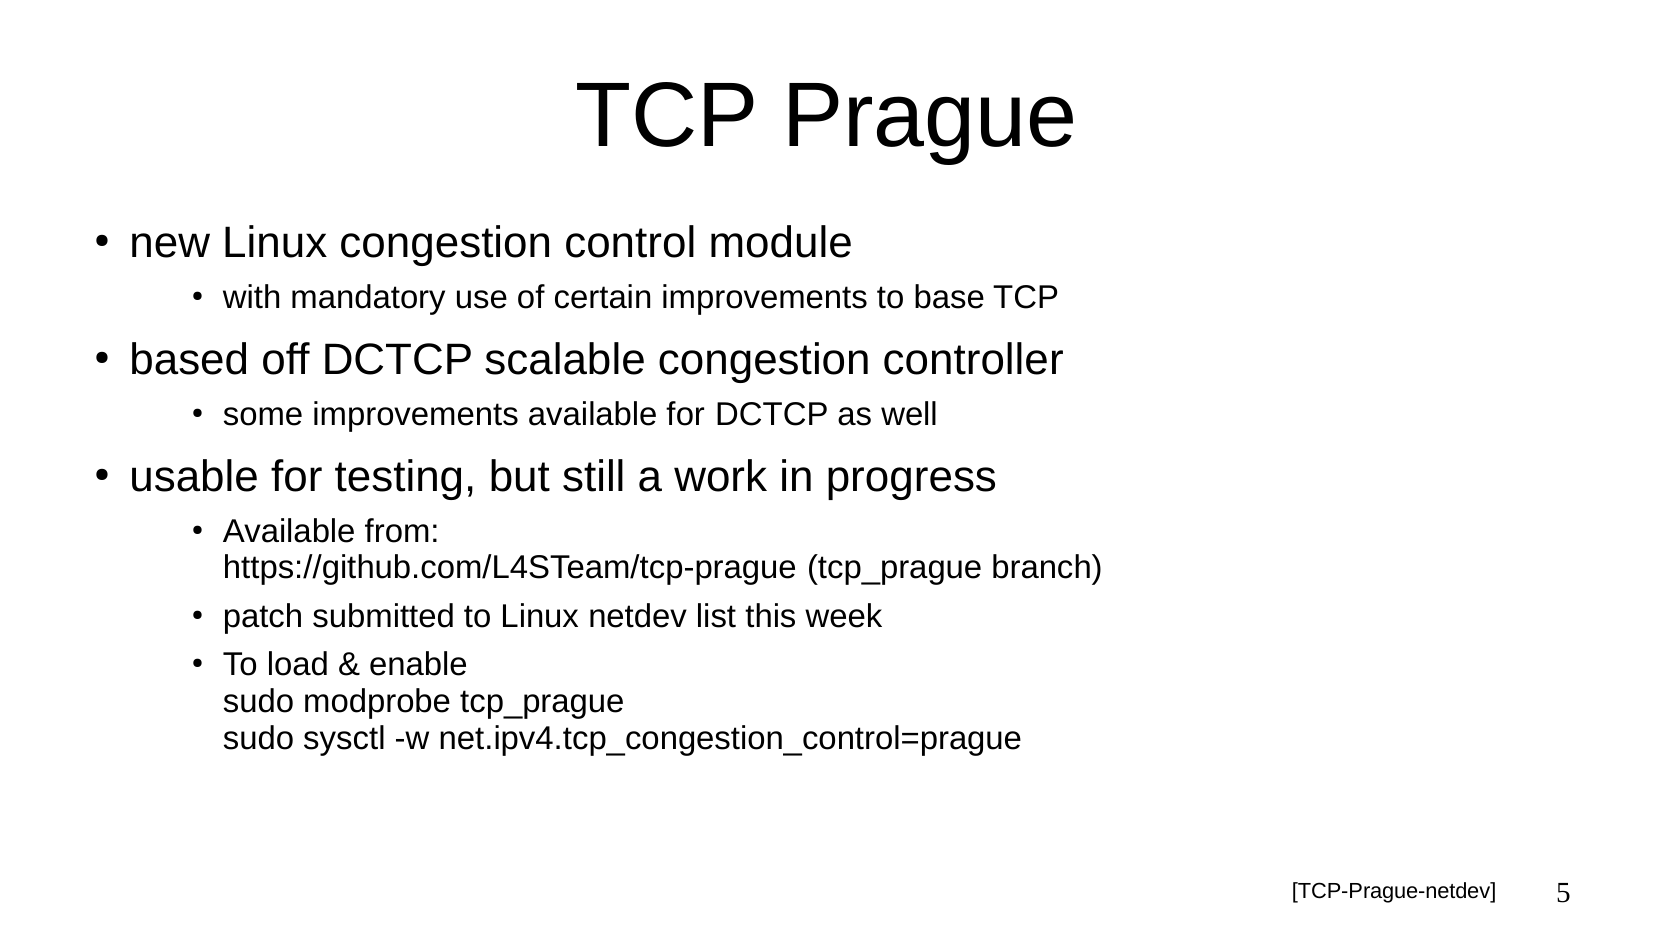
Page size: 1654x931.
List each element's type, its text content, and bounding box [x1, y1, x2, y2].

text_box [TCP-Prague-netdev] [1246, 871, 1512, 911]
list new Linux congestion control module with mandatory use of certain improvements to base TCP based off DCTCP scalable congestion controller some improvements available for DCTCP as well usable for testing, but still a work in progress Available from: https://github.com/L4STeam/tcp-prague (tcp_prague branch) patch submitted to Linux netdev list this week To load & enable sudo modprobe tcp_prague sudo sysctl -w net.ipv4.tcp_congestion_control=prague [82, 217, 1571, 758]
title TCP Prague [82, 37, 1571, 193]
